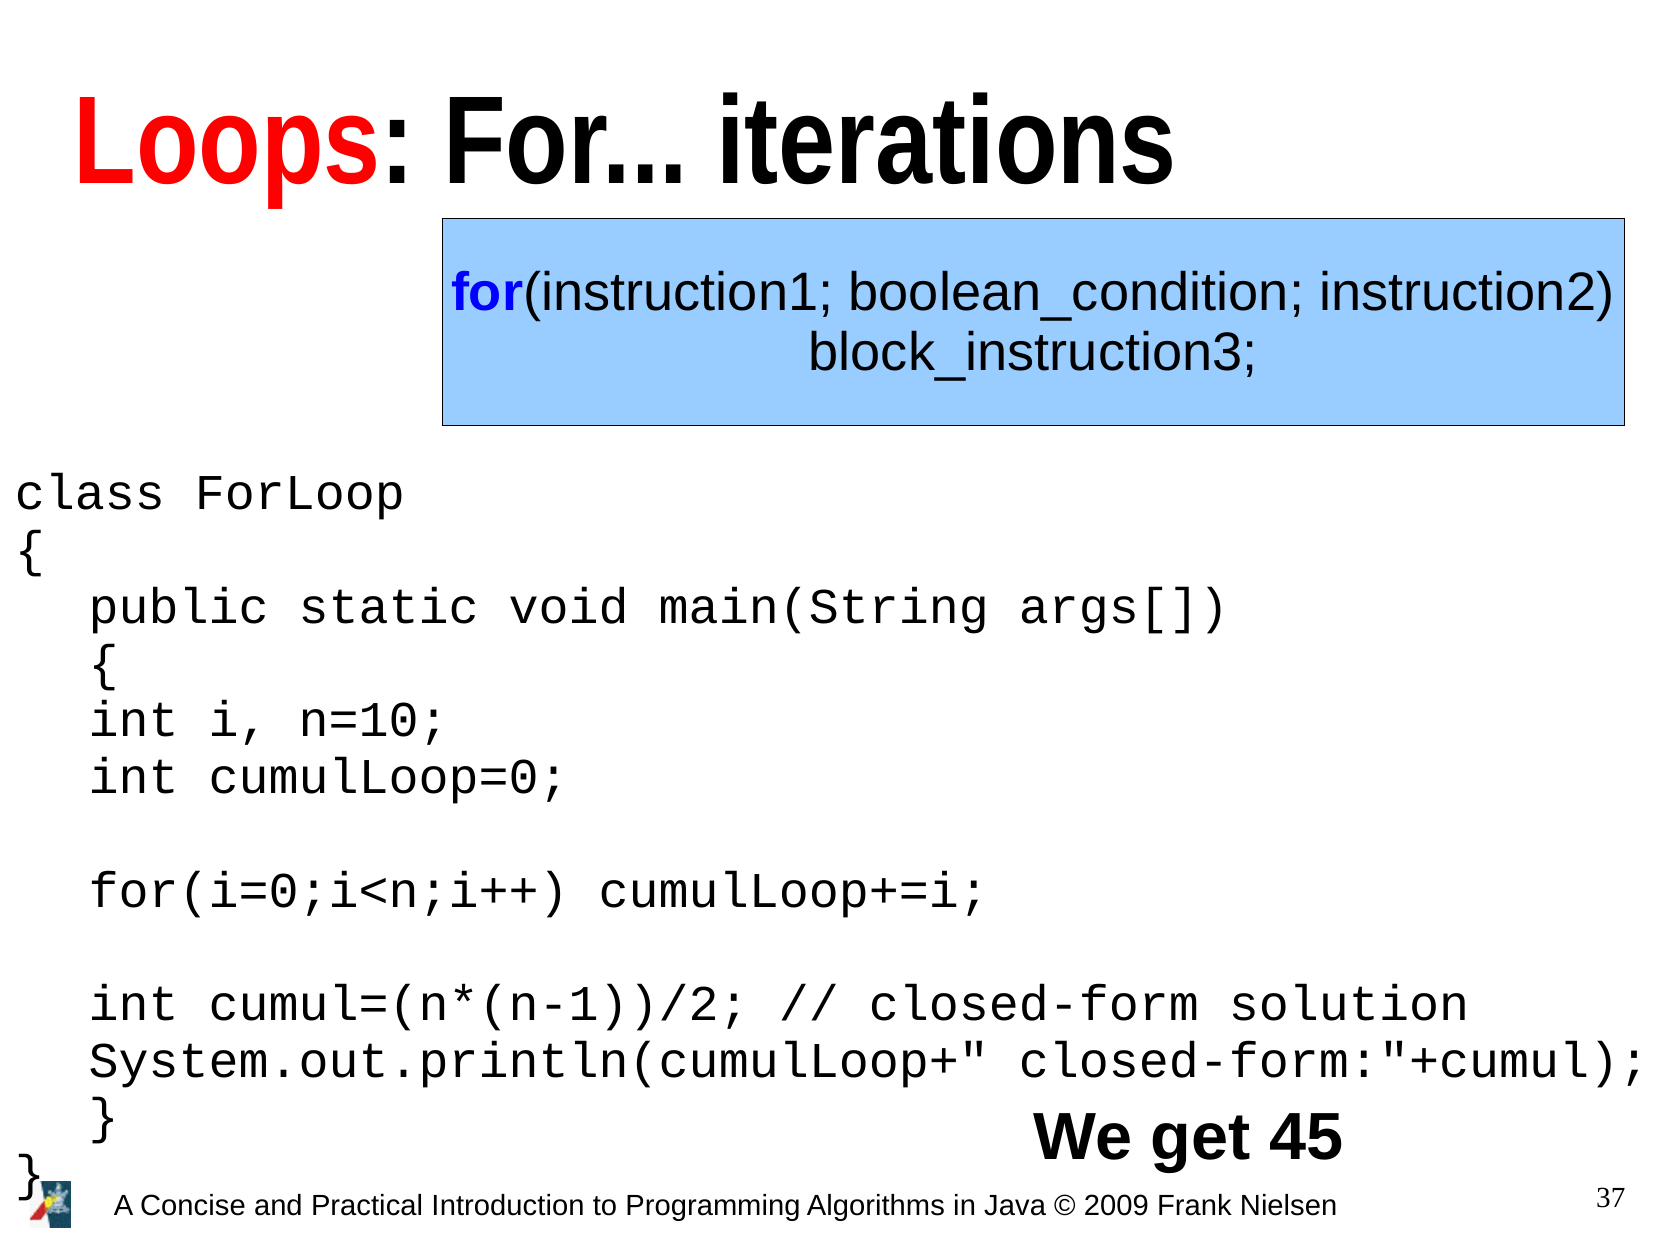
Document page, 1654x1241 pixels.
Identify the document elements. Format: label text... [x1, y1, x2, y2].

text_box We get 45 [1018, 1091, 1359, 1182]
text_box class ForLoop { public static void main(String args[]) { int i, n=10; int cumulLoop=0; for(i=0;i<n;i++) cumulLoop+=i; int cumul=(n*(n-1))/2; // closed-form solution System.out.println(cumulLoop+" closed-form:"+cumul); } } [0, 460, 1654, 1175]
text_box for(instruction1; boolean_condition; instruction2) block_instruction3; [442, 218, 1625, 426]
picture [29, 1181, 71, 1228]
text_box Loops: For... iterations [59, 59, 1625, 217]
